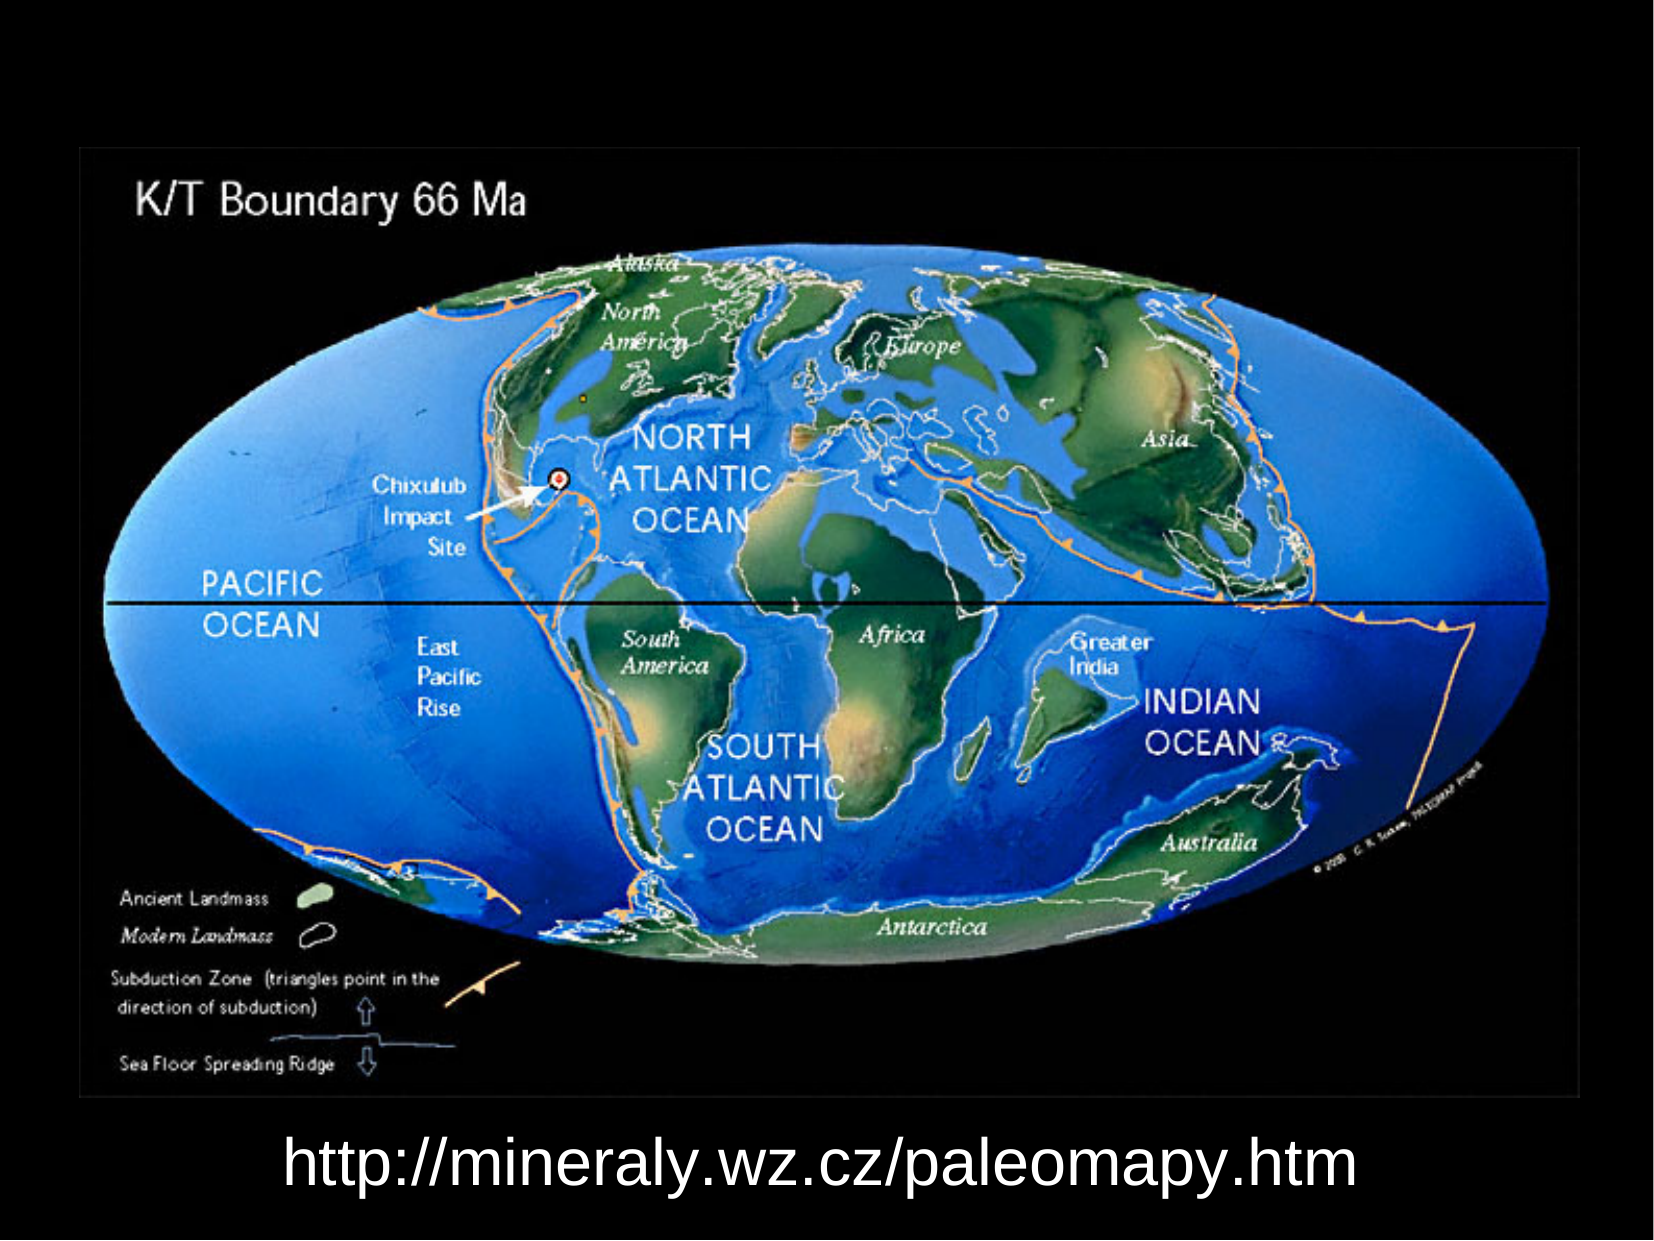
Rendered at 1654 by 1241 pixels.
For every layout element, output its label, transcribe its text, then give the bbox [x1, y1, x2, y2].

subtitle http://mineraly.wz.cz/paleomapy.htm [76, 1114, 1565, 1211]
picture [79, 147, 1580, 1098]
